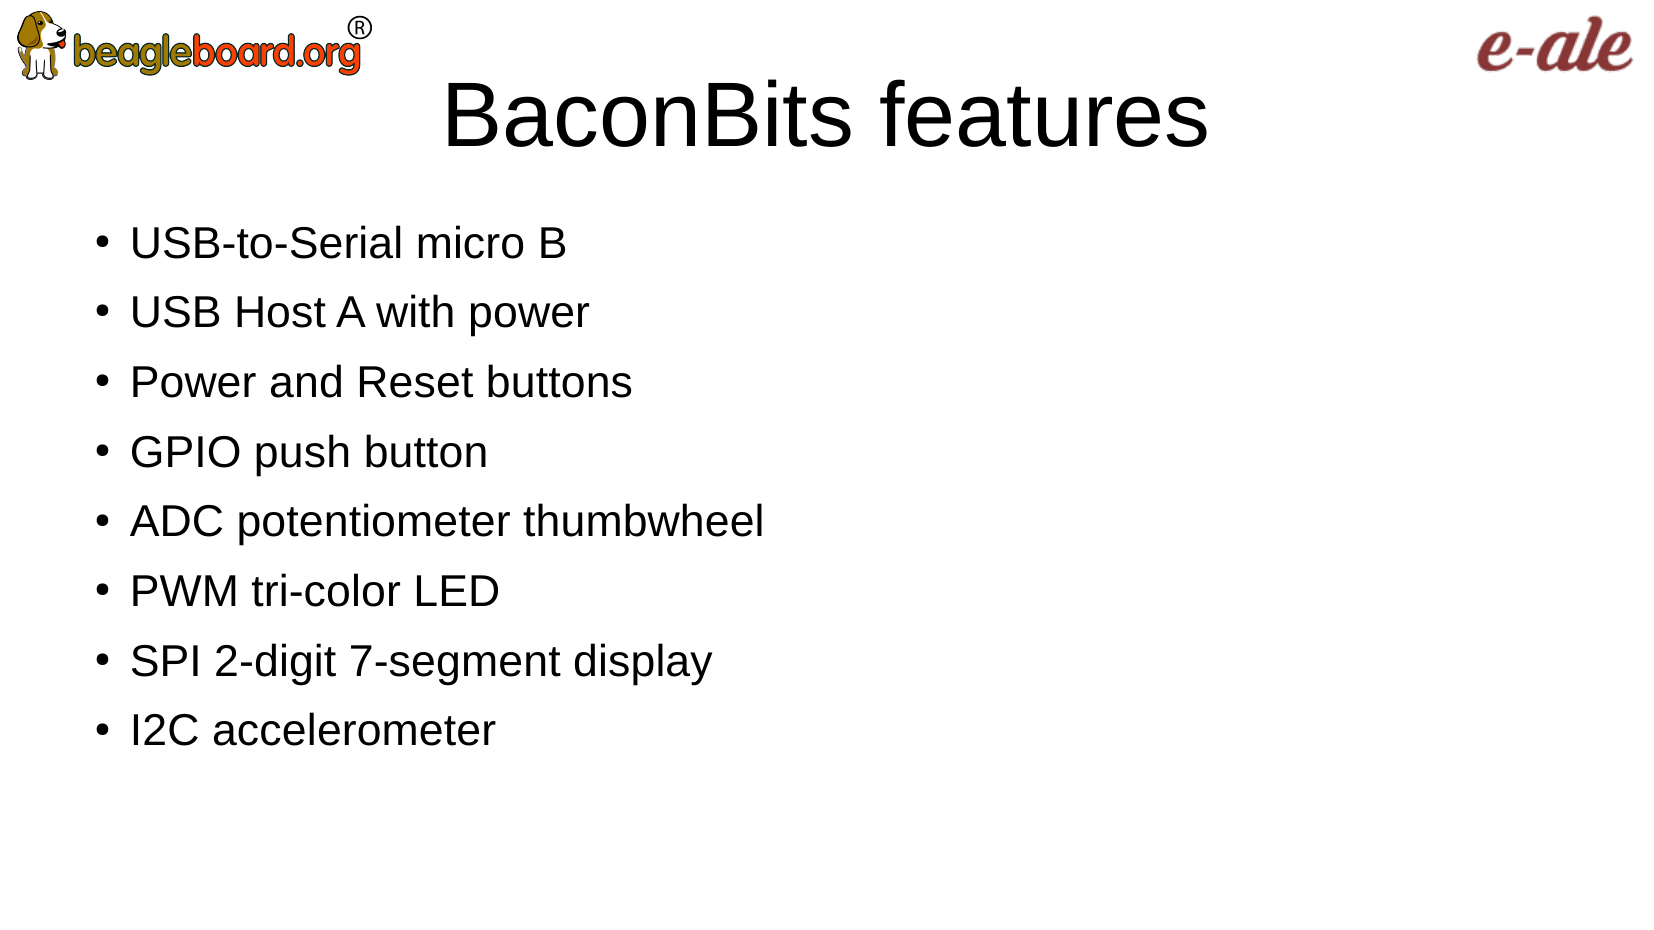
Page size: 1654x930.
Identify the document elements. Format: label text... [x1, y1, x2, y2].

picture [17, 11, 372, 80]
list USB-to-Serial micro B USB Host A with power Power and Reset buttons GPIO push button ADC potentiometer thumbwheel PWM tri-color LED SPI 2-digit 7-segment display I2C accelerometer [82, 217, 1571, 757]
picture [1475, 14, 1636, 74]
title BaconBits features [82, 37, 1571, 193]
